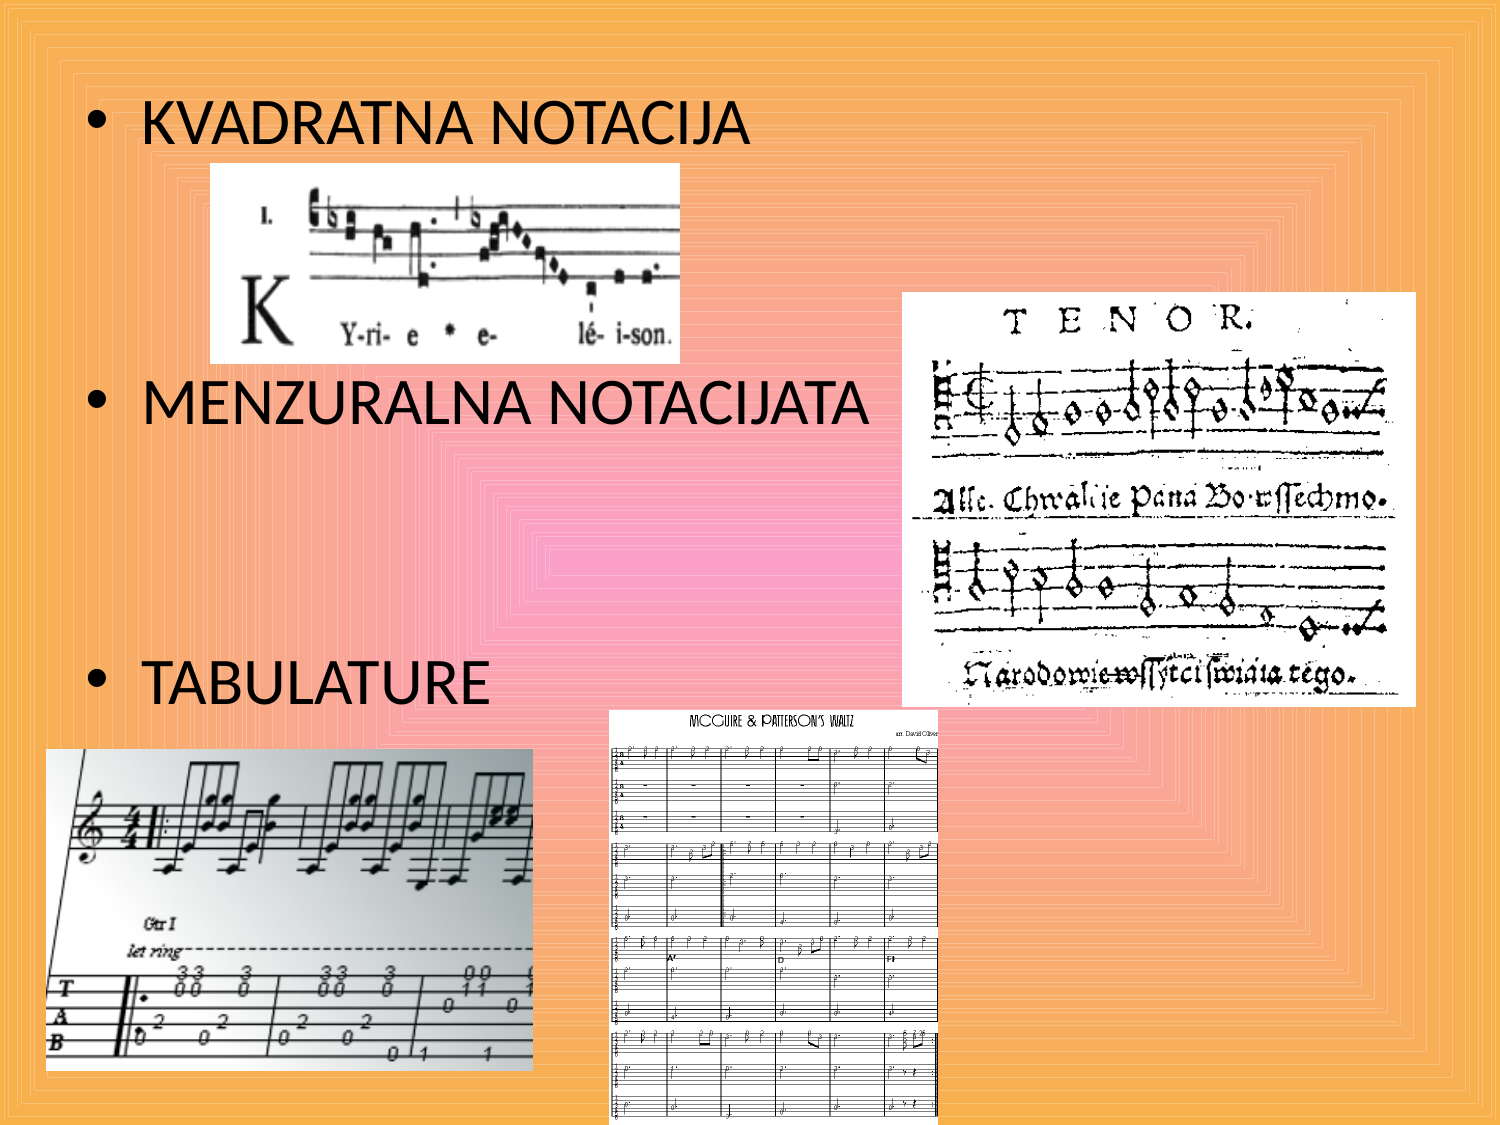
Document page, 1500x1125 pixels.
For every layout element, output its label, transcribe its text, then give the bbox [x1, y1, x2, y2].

picture [609, 710, 938, 1125]
picture [902, 292, 1416, 707]
picture [210, 163, 680, 364]
list KVADRATNA NOTACIJA MENZURALNA NOTACIJATA TABULATURE [70, 70, 1442, 1067]
picture [46, 749, 533, 1071]
